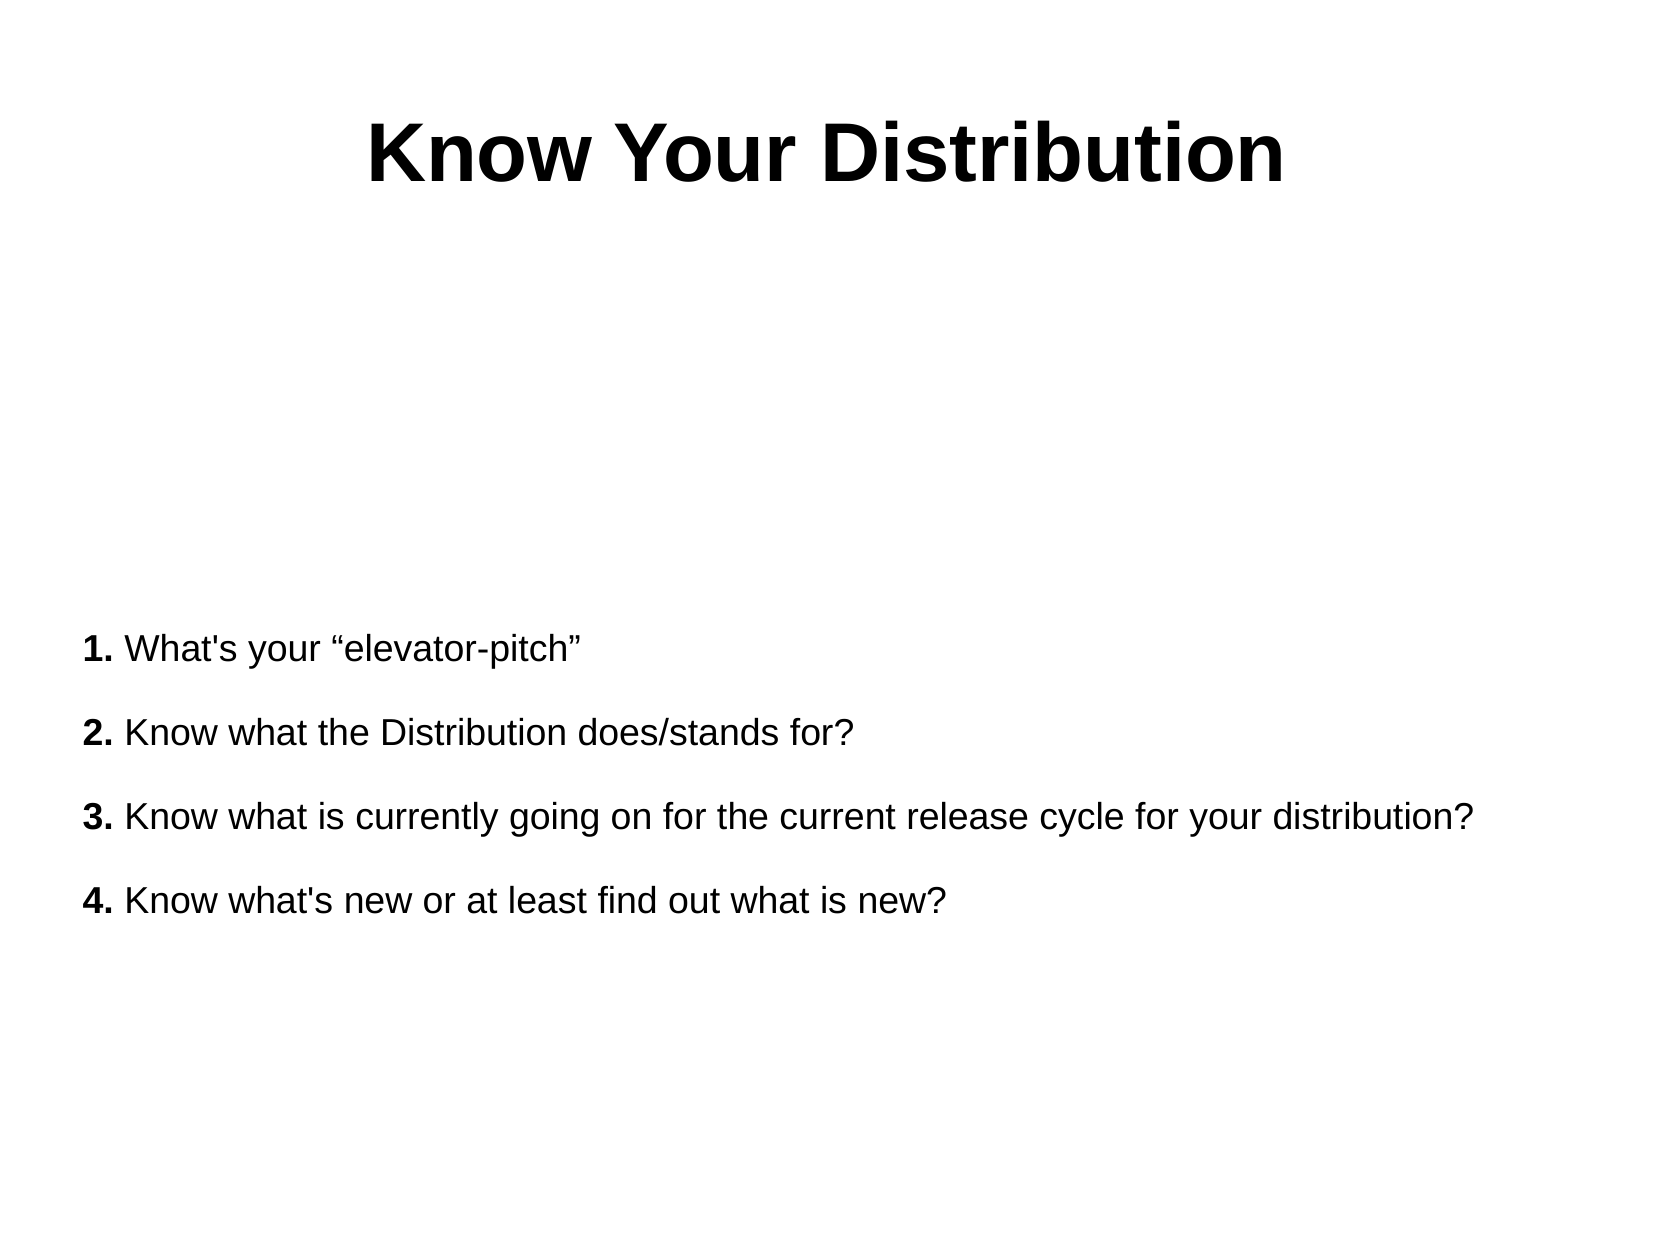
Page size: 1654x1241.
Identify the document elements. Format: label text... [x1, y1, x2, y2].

subtitle 1. What's your “elevator-pitch” 2. Know what the Distribution does/stands for? 3. Know what is currently going on for the current release cycle for your distribution? 4. Know what's new or at least find out what is new? [82, 290, 1571, 1109]
title Know Your Distribution [82, 56, 1571, 250]
